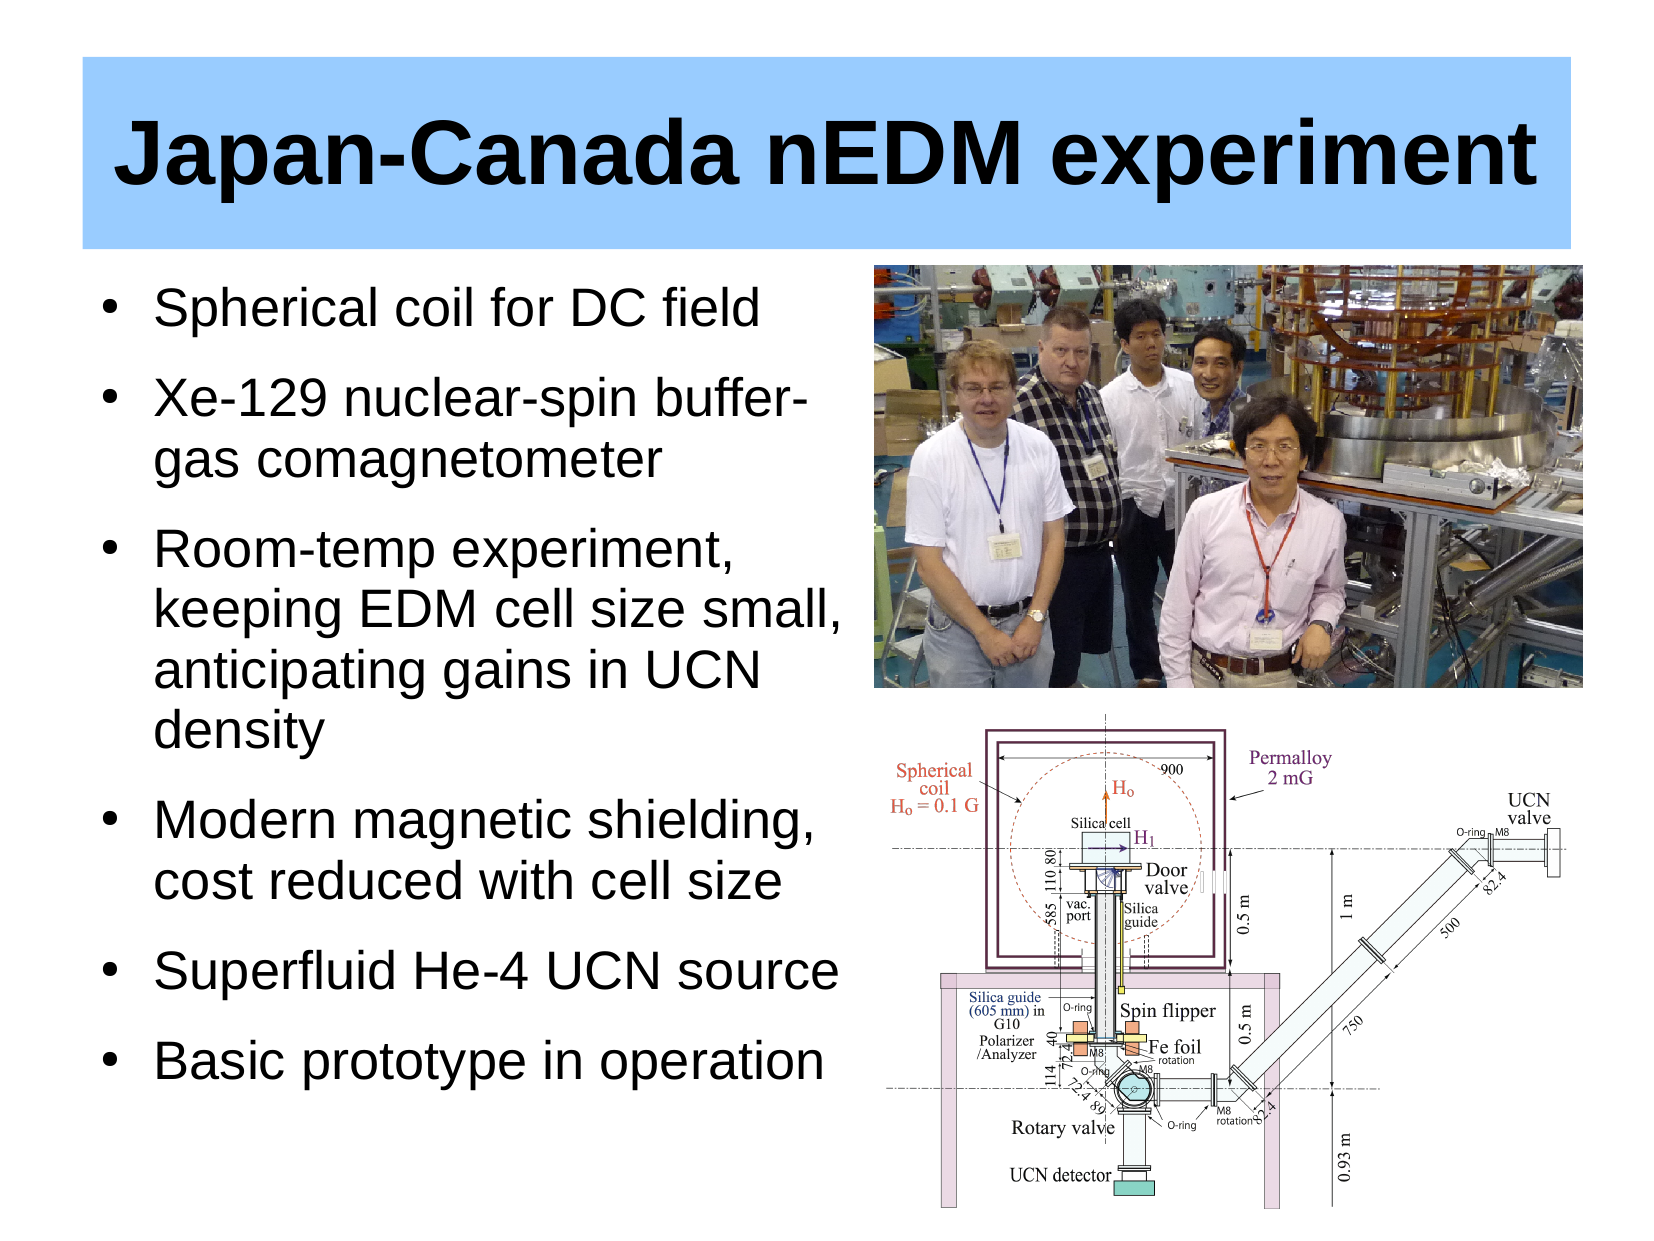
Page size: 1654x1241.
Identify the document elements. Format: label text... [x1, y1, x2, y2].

list Spherical coil for DC field Xe-129 nuclear-spin buffer-gas comagnetometer Room-temp experiment, keeping EDM cell size small, anticipating gains in UCN density Modern magnetic shielding, cost reduced with cell size Superfluid He-4 UCN source Basic prototype in operation [82, 277, 857, 1166]
title Japan-Canada nEDM experiment [82, 56, 1571, 250]
picture [874, 265, 1583, 688]
picture [874, 708, 1583, 1209]
